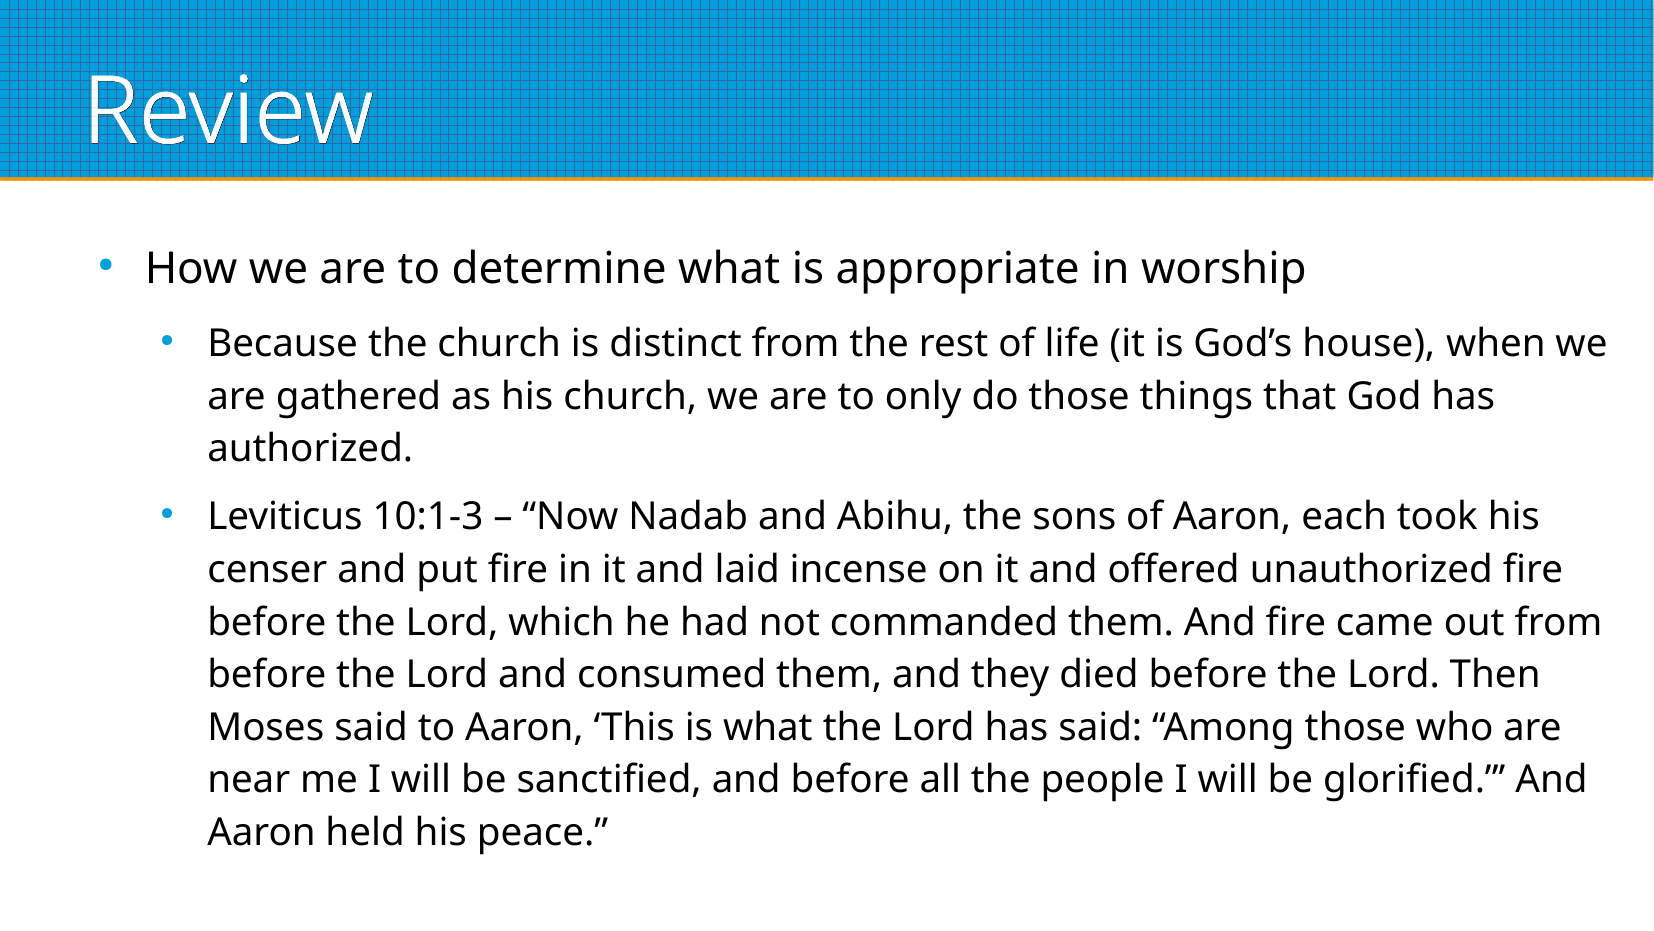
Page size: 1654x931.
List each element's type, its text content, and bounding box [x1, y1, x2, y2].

title Review [82, 14, 1571, 171]
list How we are to determine what is appropriate in worship Because the church is distinct from the rest of life (it is God’s house), when we are gathered as his church, we are to only do those things that God has authorized. Leviticus 10:1-3 – “Now Nadab and Abihu, the sons of Aaron, each took his censer and put fire in it and laid incense on it and offered unauthorized fire before the Lord, which he had not commanded them. And fire came out from before the Lord and consumed them, and they died before the Lord. Then Moses said to Aaron, ‘This is what the Lord has said: “Among those who are near me I will be sanctified, and before all the people I will be glorified.”’ And Aaron held his peace.” [82, 236, 1613, 863]
